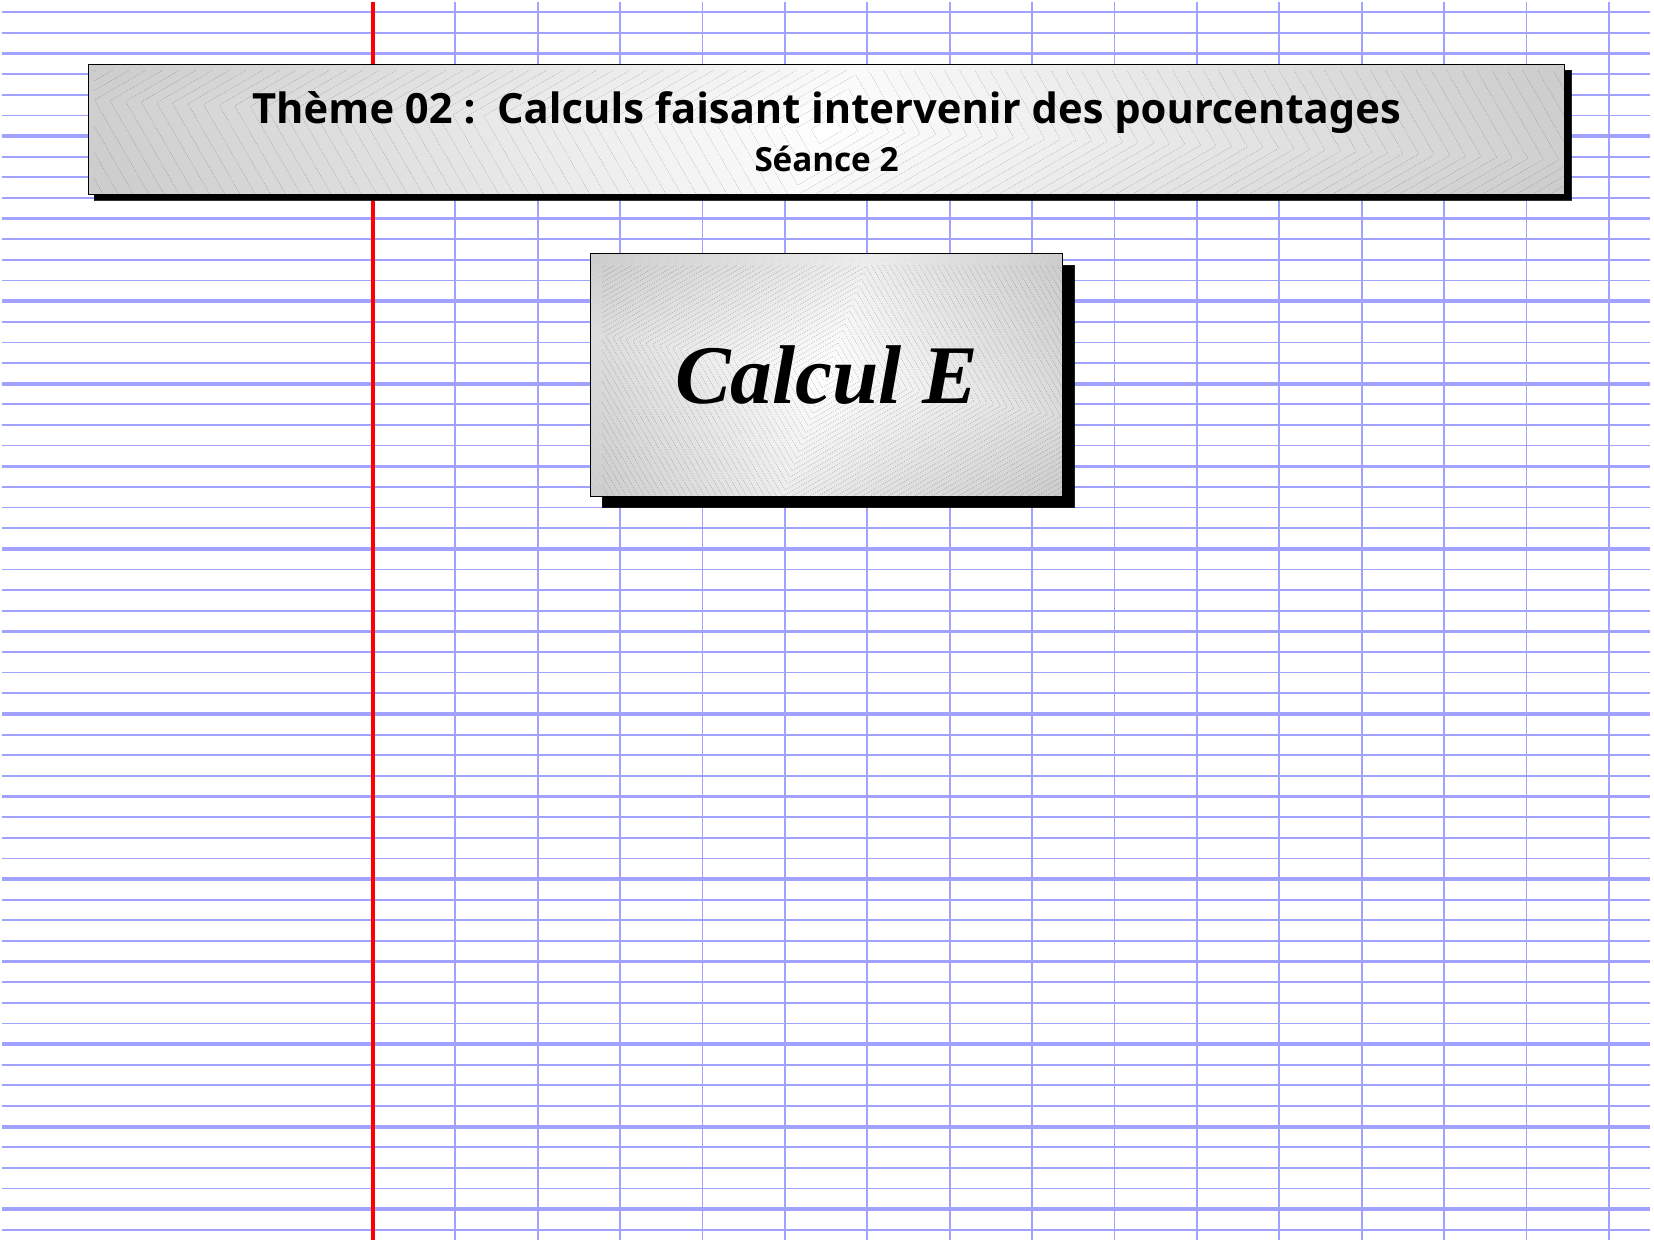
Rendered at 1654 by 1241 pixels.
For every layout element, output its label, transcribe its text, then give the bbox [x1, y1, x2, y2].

picture [0, 0, 1654, 1241]
text_box Calcul E [590, 253, 1063, 497]
text_box Thème 02 : Calculs faisant intervenir des pourcentages Séance 2 [88, 64, 1565, 195]
